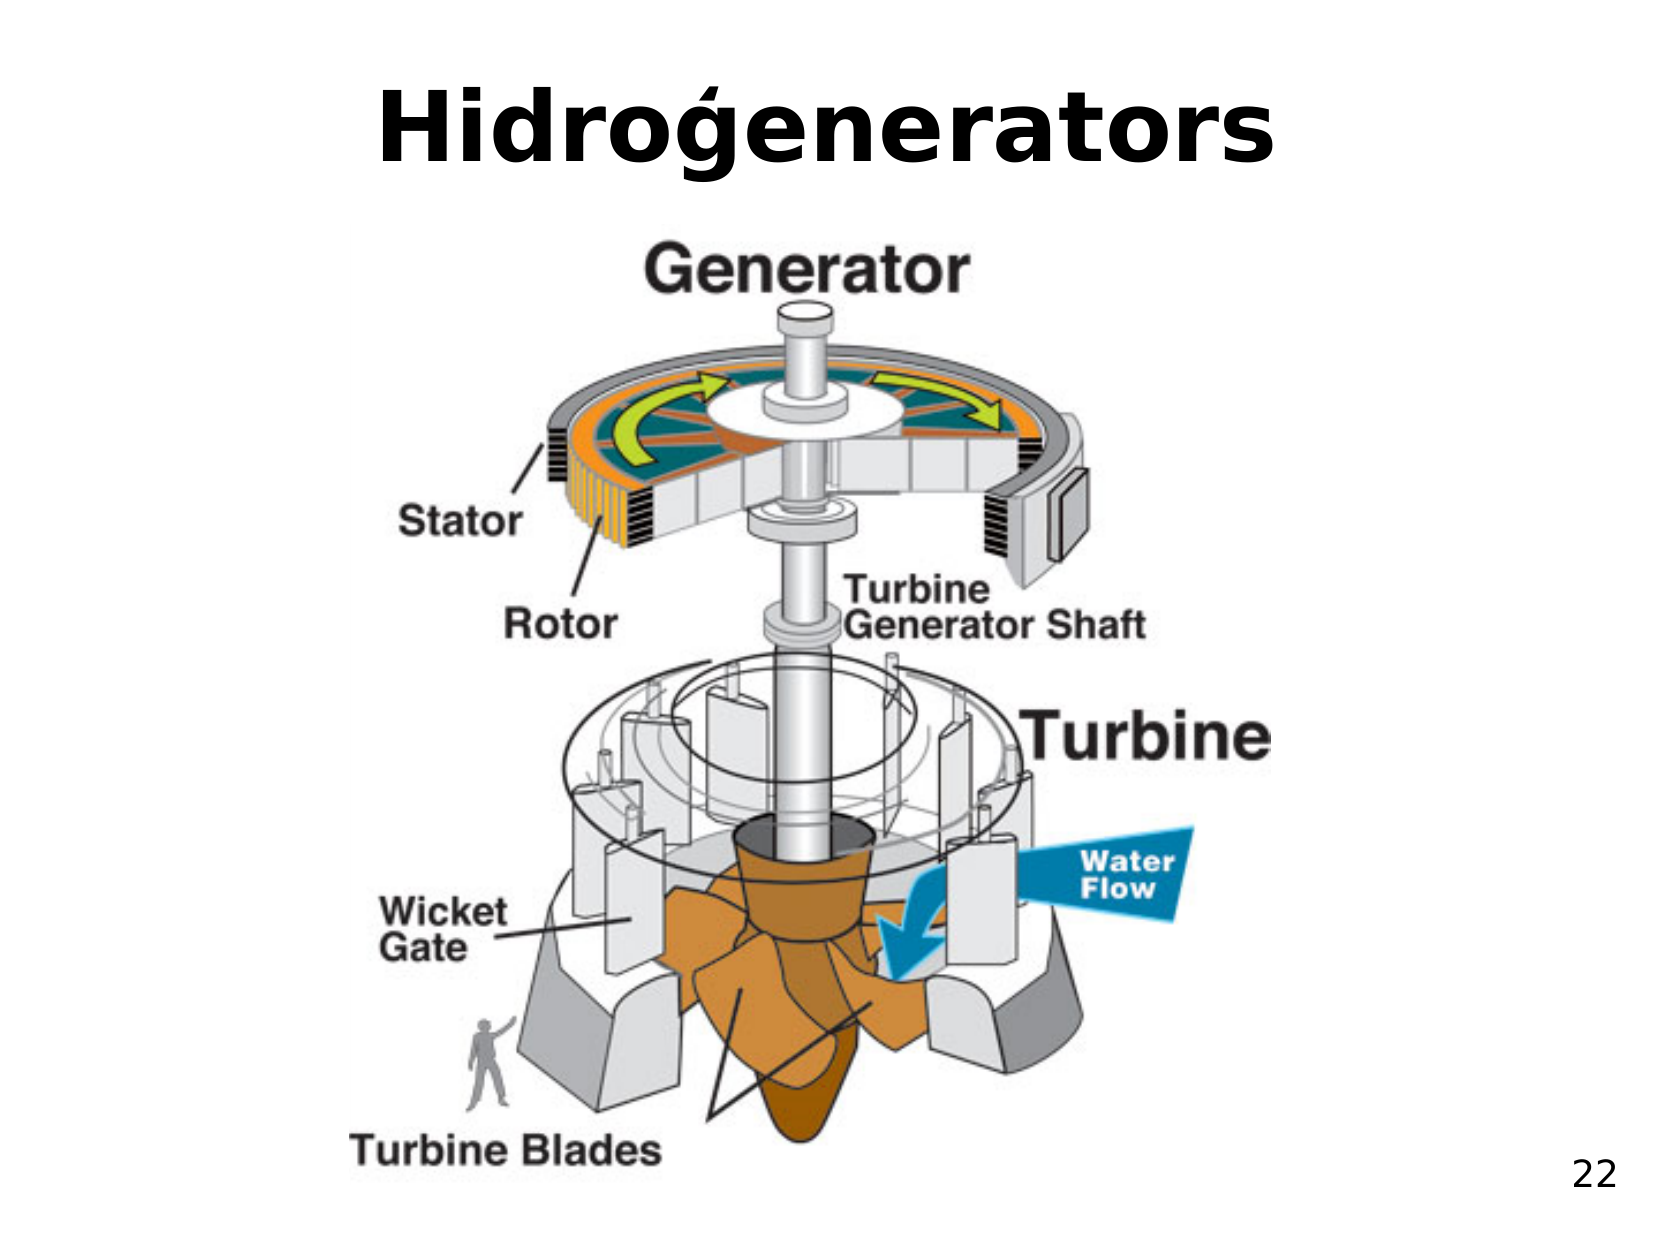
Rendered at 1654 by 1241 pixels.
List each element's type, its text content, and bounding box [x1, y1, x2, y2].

title Hidroģenerators [82, 49, 1571, 196]
picture [349, 224, 1271, 1186]
